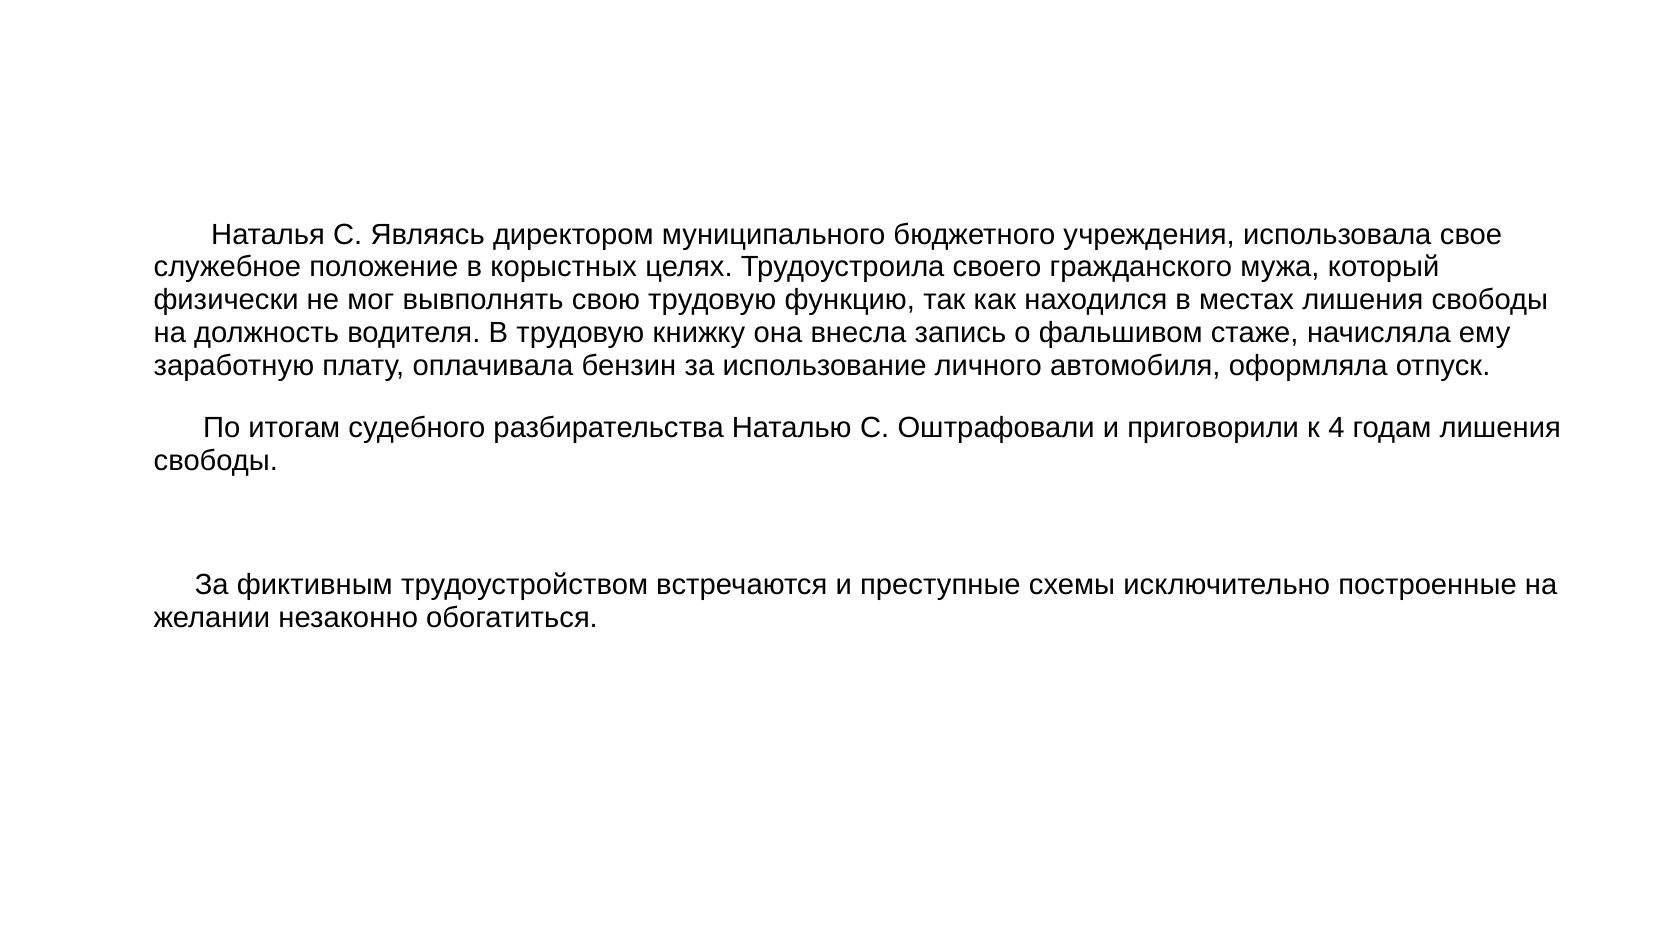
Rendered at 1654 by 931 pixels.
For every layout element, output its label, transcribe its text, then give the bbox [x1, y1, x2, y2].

list Наталья С. Являясь директором муниципального бюджетного учреждения, использовала свое служебное положение в корыстных целях. Трудоустроила своего гражданского мужа, который физически не мог вывполнять свою трудовую функцию, так как находился в местах лишения свободы на должность водителя. В трудовую книжку она внесла запись о фальшивом стаже, начисляла ему заработную плату, оплачивала бензин за использование личного автомобиля, оформляла отпуск. По итогам судебного разбирательства Наталью С. Оштрафовали и приговорили к 4 годам лишения свободы. За фиктивным трудоустройством встречаются и преступные схемы исключительно построенные на желании незаконно обогатиться. [82, 217, 1571, 758]
